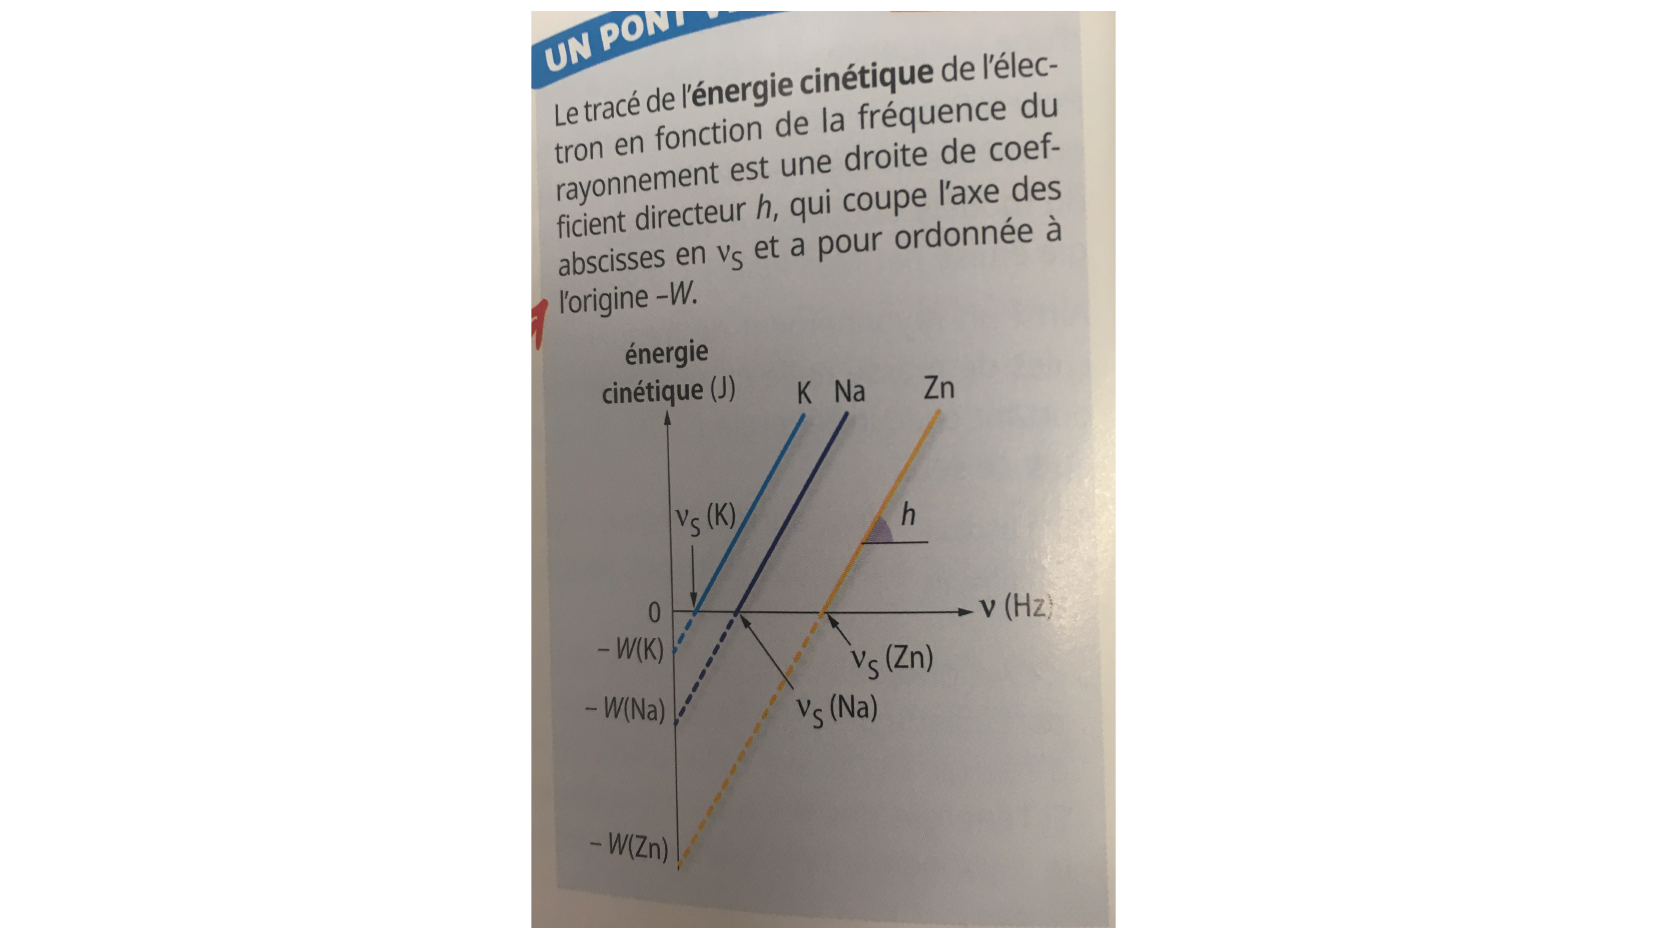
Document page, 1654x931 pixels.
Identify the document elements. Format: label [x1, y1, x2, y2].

picture [531, 11, 1116, 928]
